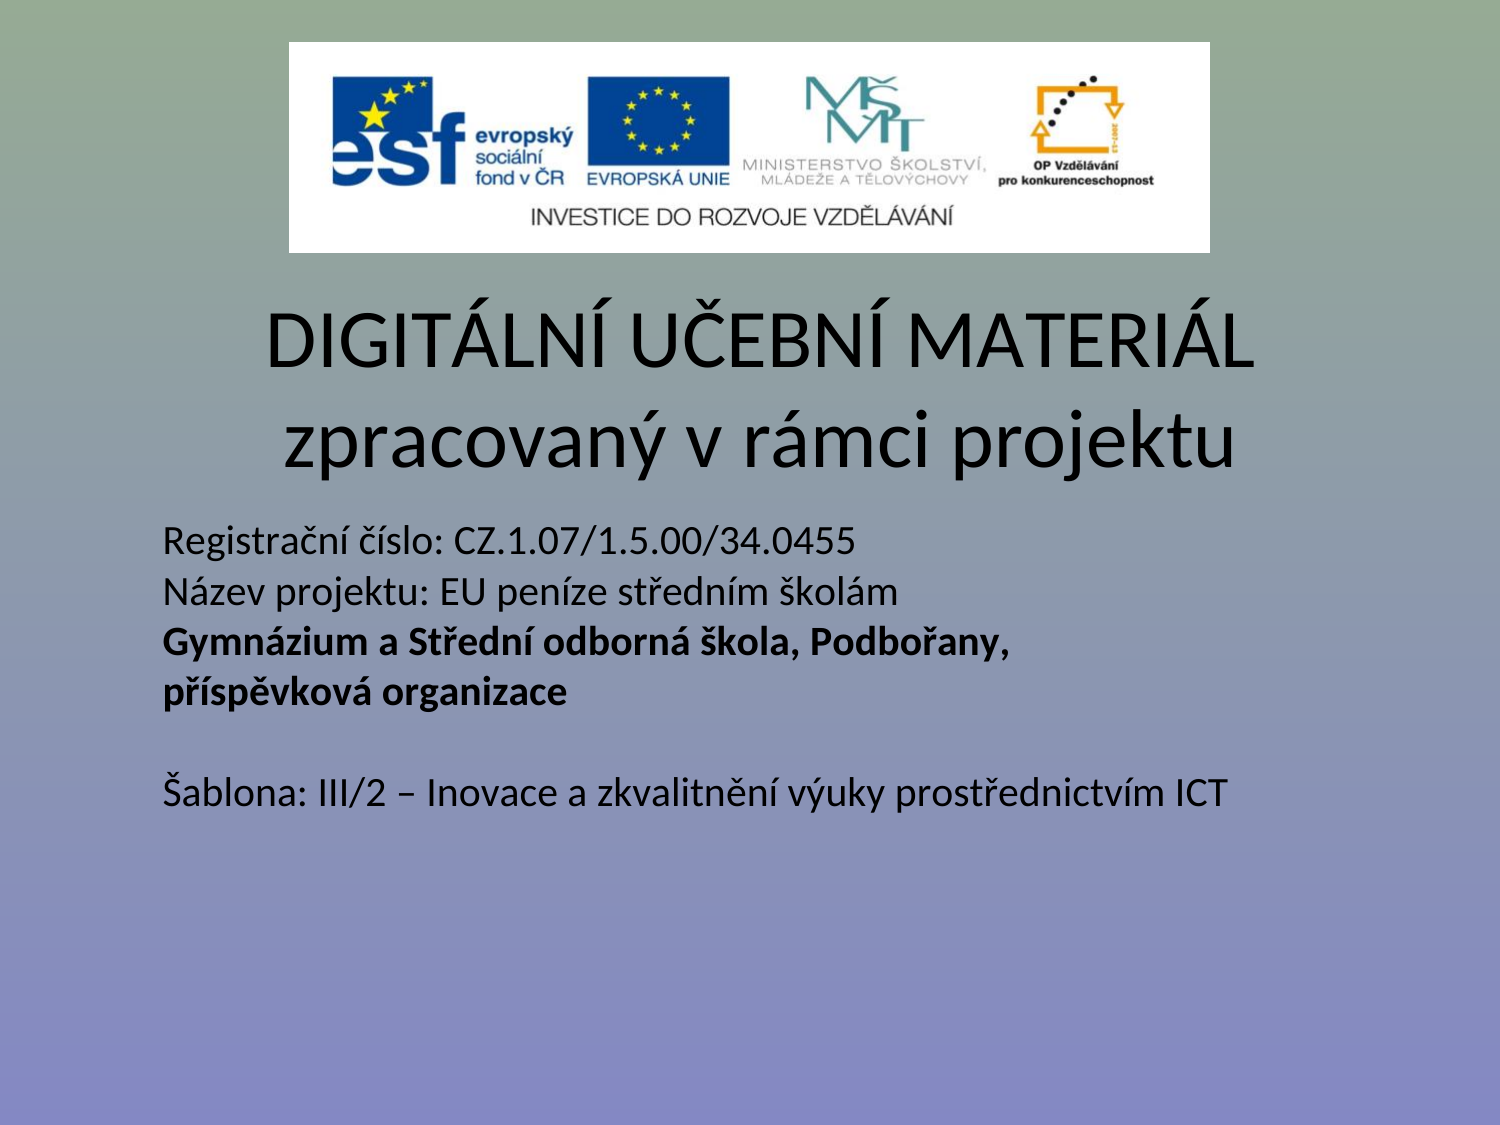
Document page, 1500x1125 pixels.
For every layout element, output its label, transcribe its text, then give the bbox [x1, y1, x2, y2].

title DIGITÁLNÍ UČEBNÍ MATERIÁL zpracovaný v rámci projektu [159, 276, 1364, 492]
text_box Registrační číslo: CZ.1.07/1.5.00/34.0455 Název projektu: EU peníze středním školám Gymnázium a Střední odborná škola, Podbořany, příspěvková organizace Šablona: III/2 – Inovace a zkvalitnění výuky prostřednictvím ICT [147, 515, 1376, 1024]
picture [289, 42, 1210, 253]
